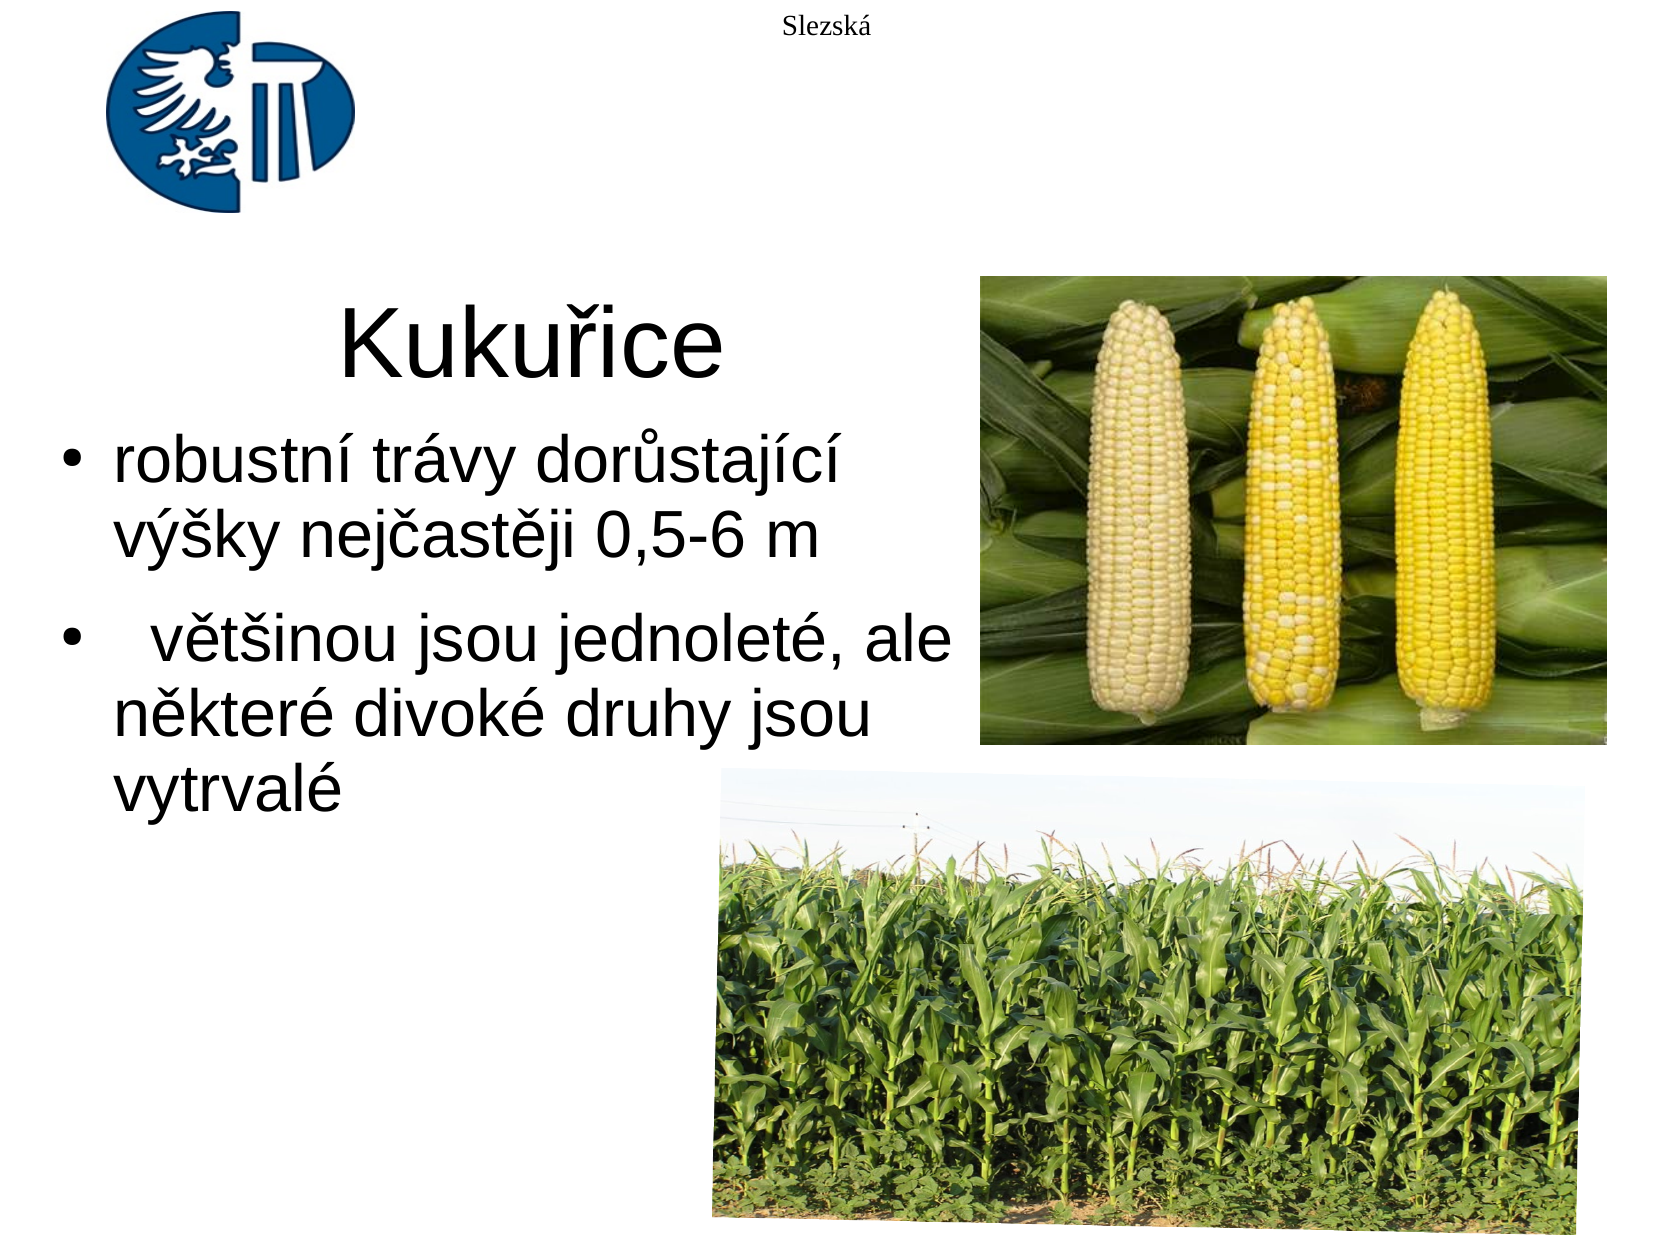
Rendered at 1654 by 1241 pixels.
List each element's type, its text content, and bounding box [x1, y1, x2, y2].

title Kukuřice [0, 177, 1276, 508]
list robustní trávy dorůstající výšky nejčastěji 0,5-6 m většinou jsou jednoleté, ale některé divoké druhy jsou vytrvalé [42, 422, 976, 1142]
picture [711, 767, 1585, 1235]
picture [106, 11, 355, 177]
picture [980, 276, 1607, 745]
